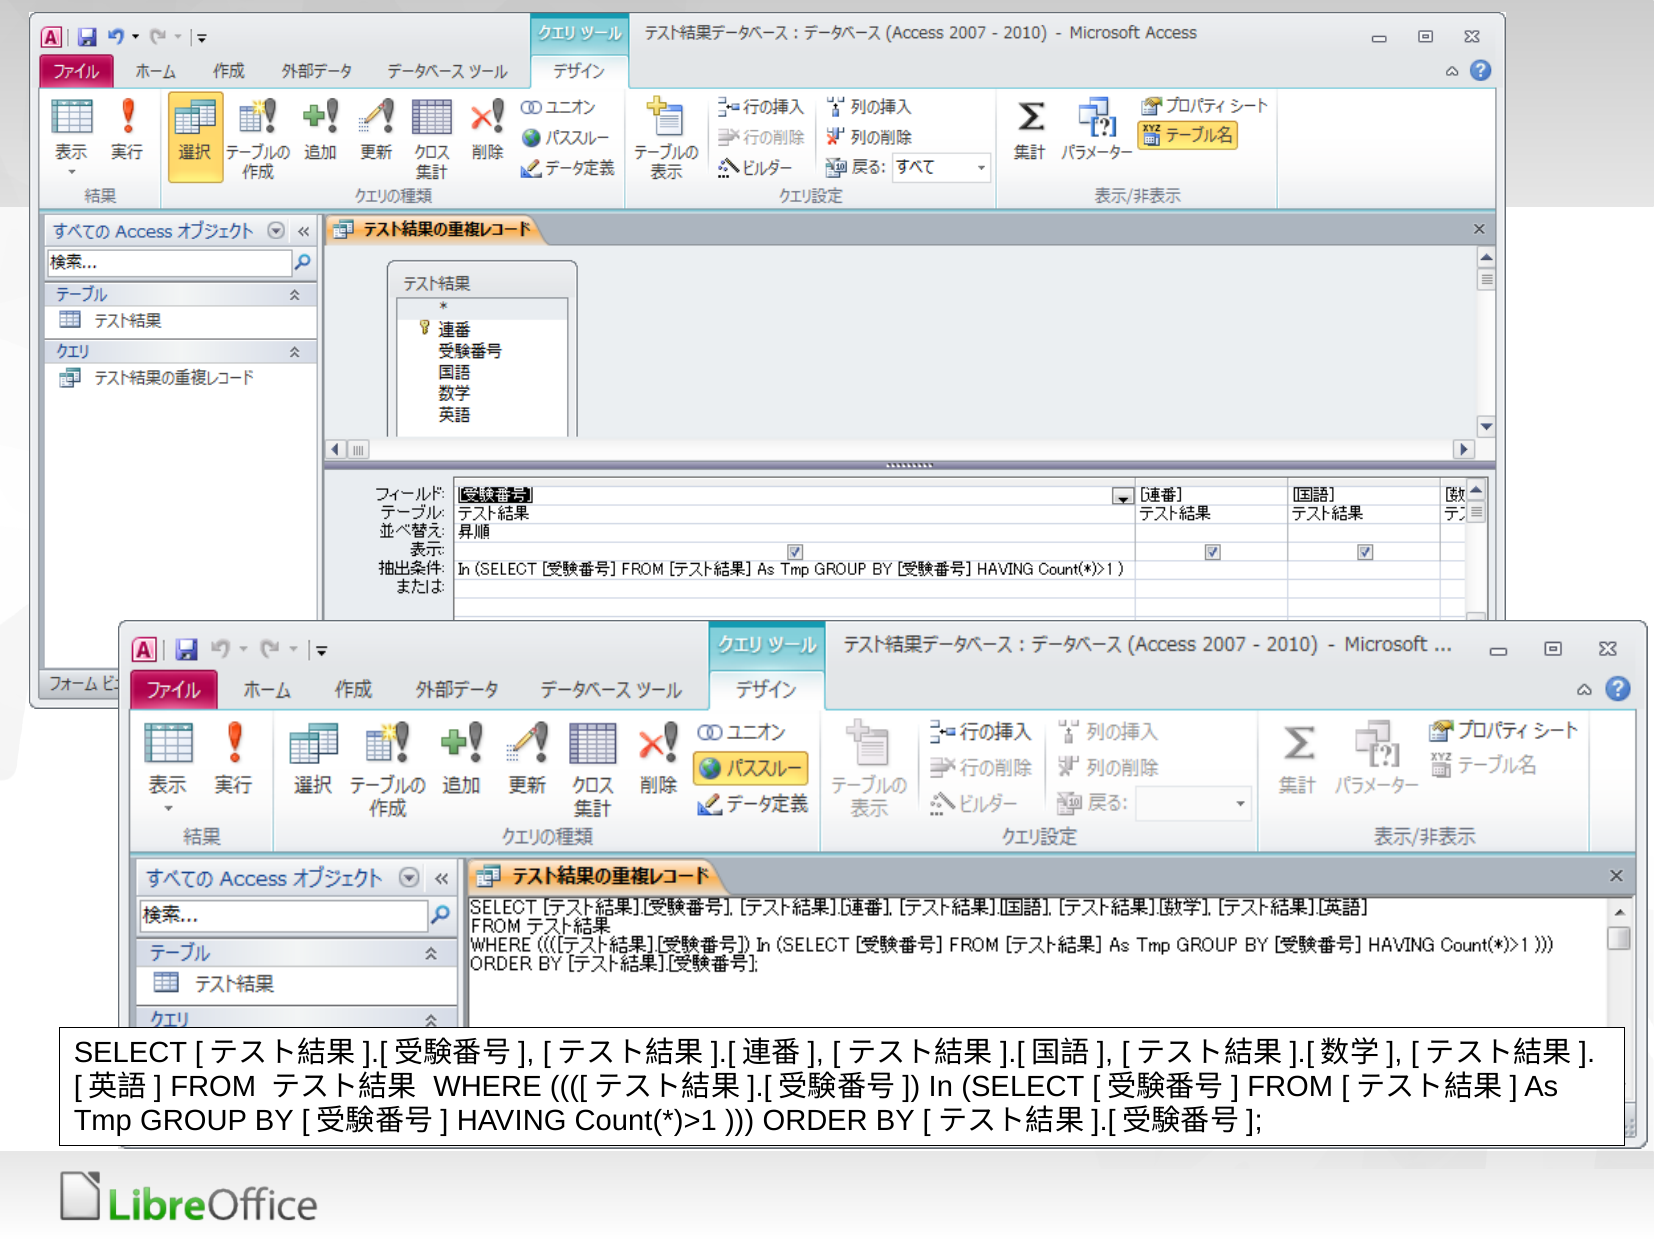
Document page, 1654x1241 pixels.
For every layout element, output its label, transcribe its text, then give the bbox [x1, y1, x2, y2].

picture [0, 0, 1654, 1169]
text_box SELECT [テスト結果].[受験番号], [テスト結果].[連番], [テスト結果].[国語], [テスト結果].[数学], [テスト結果].[英語] FROM テスト結果 WHERE ((([テスト結果].[受験番号]) In (SELECT [受験番号] FROM [テスト結果] As Tmp GROUP BY [受験番号] HAVING Count(*)>1 ))) ORDER BY [テスト結果].[受験番号]; [59, 1027, 1625, 1146]
picture [41, 1152, 337, 1240]
